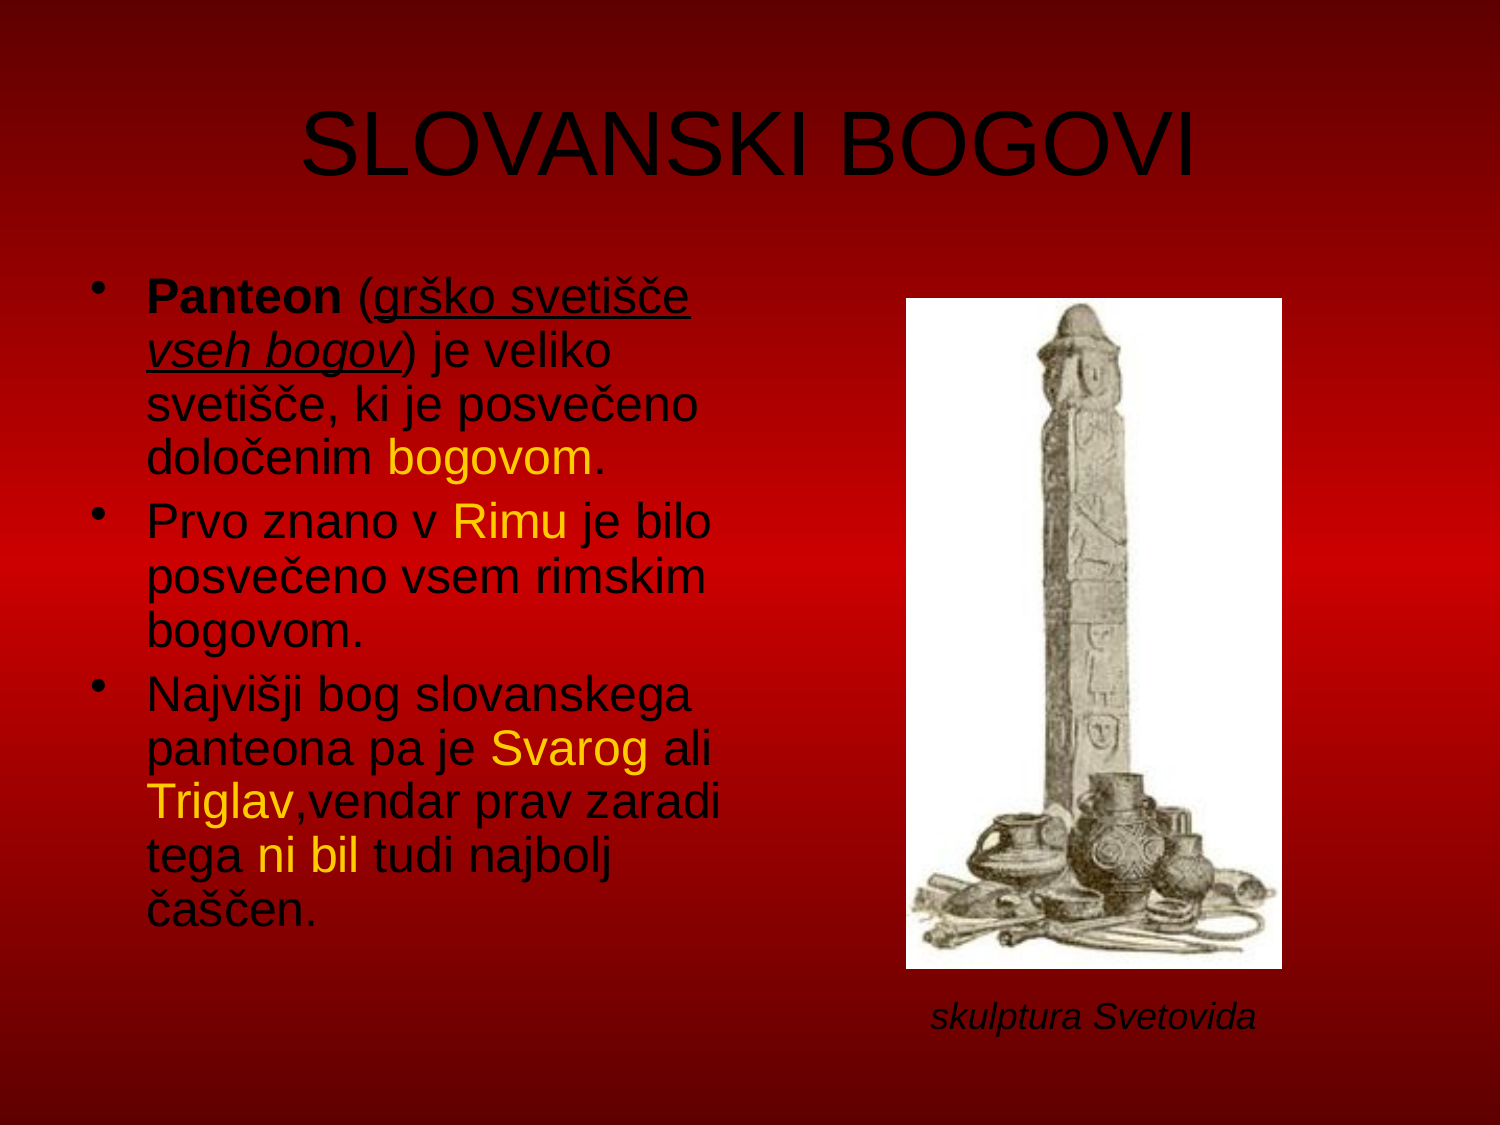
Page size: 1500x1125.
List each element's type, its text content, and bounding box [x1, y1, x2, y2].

list Panteon (grško svetišče vseh bogov) je veliko svetišče, ki je posvečeno določenim bogovom. Prvo znano v Rimu je bilo posvečeno vsem rimskim bogovom. Najvišji bog slovanskega panteona pa je Svarog ali Triglav,vendar prav zaradi tega ni bil tudi najbolj čaščen. [75, 262, 738, 1005]
table_header skulptura Svetovida [915, 988, 1411, 1045]
title SLOVANSKI BOGOVI [75, 45, 1425, 233]
picture [906, 298, 1282, 969]
